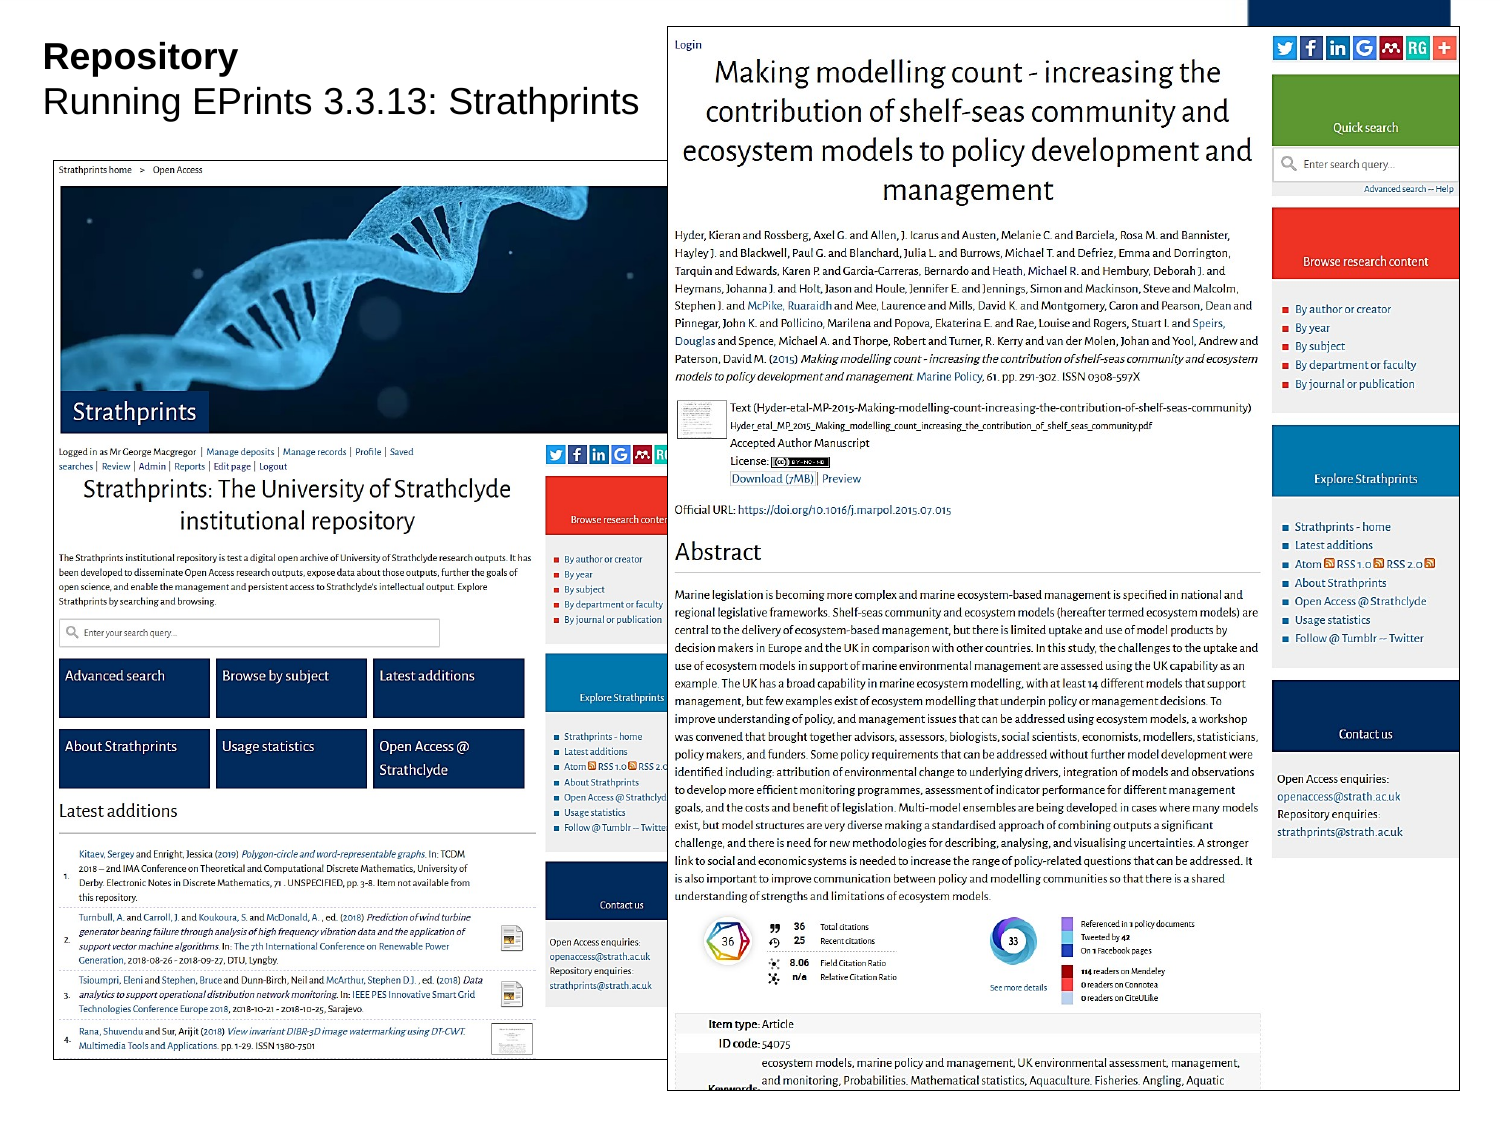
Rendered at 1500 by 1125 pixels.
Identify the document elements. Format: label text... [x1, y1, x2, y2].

picture [1340, 477, 1353, 482]
picture [1328, 474, 1339, 485]
picture [1357, 474, 1404, 485]
picture [53, 26, 1459, 1090]
text_box Repository Running EPrints 3.3.13: Strathprints [28, 25, 655, 130]
picture [1407, 476, 1416, 482]
